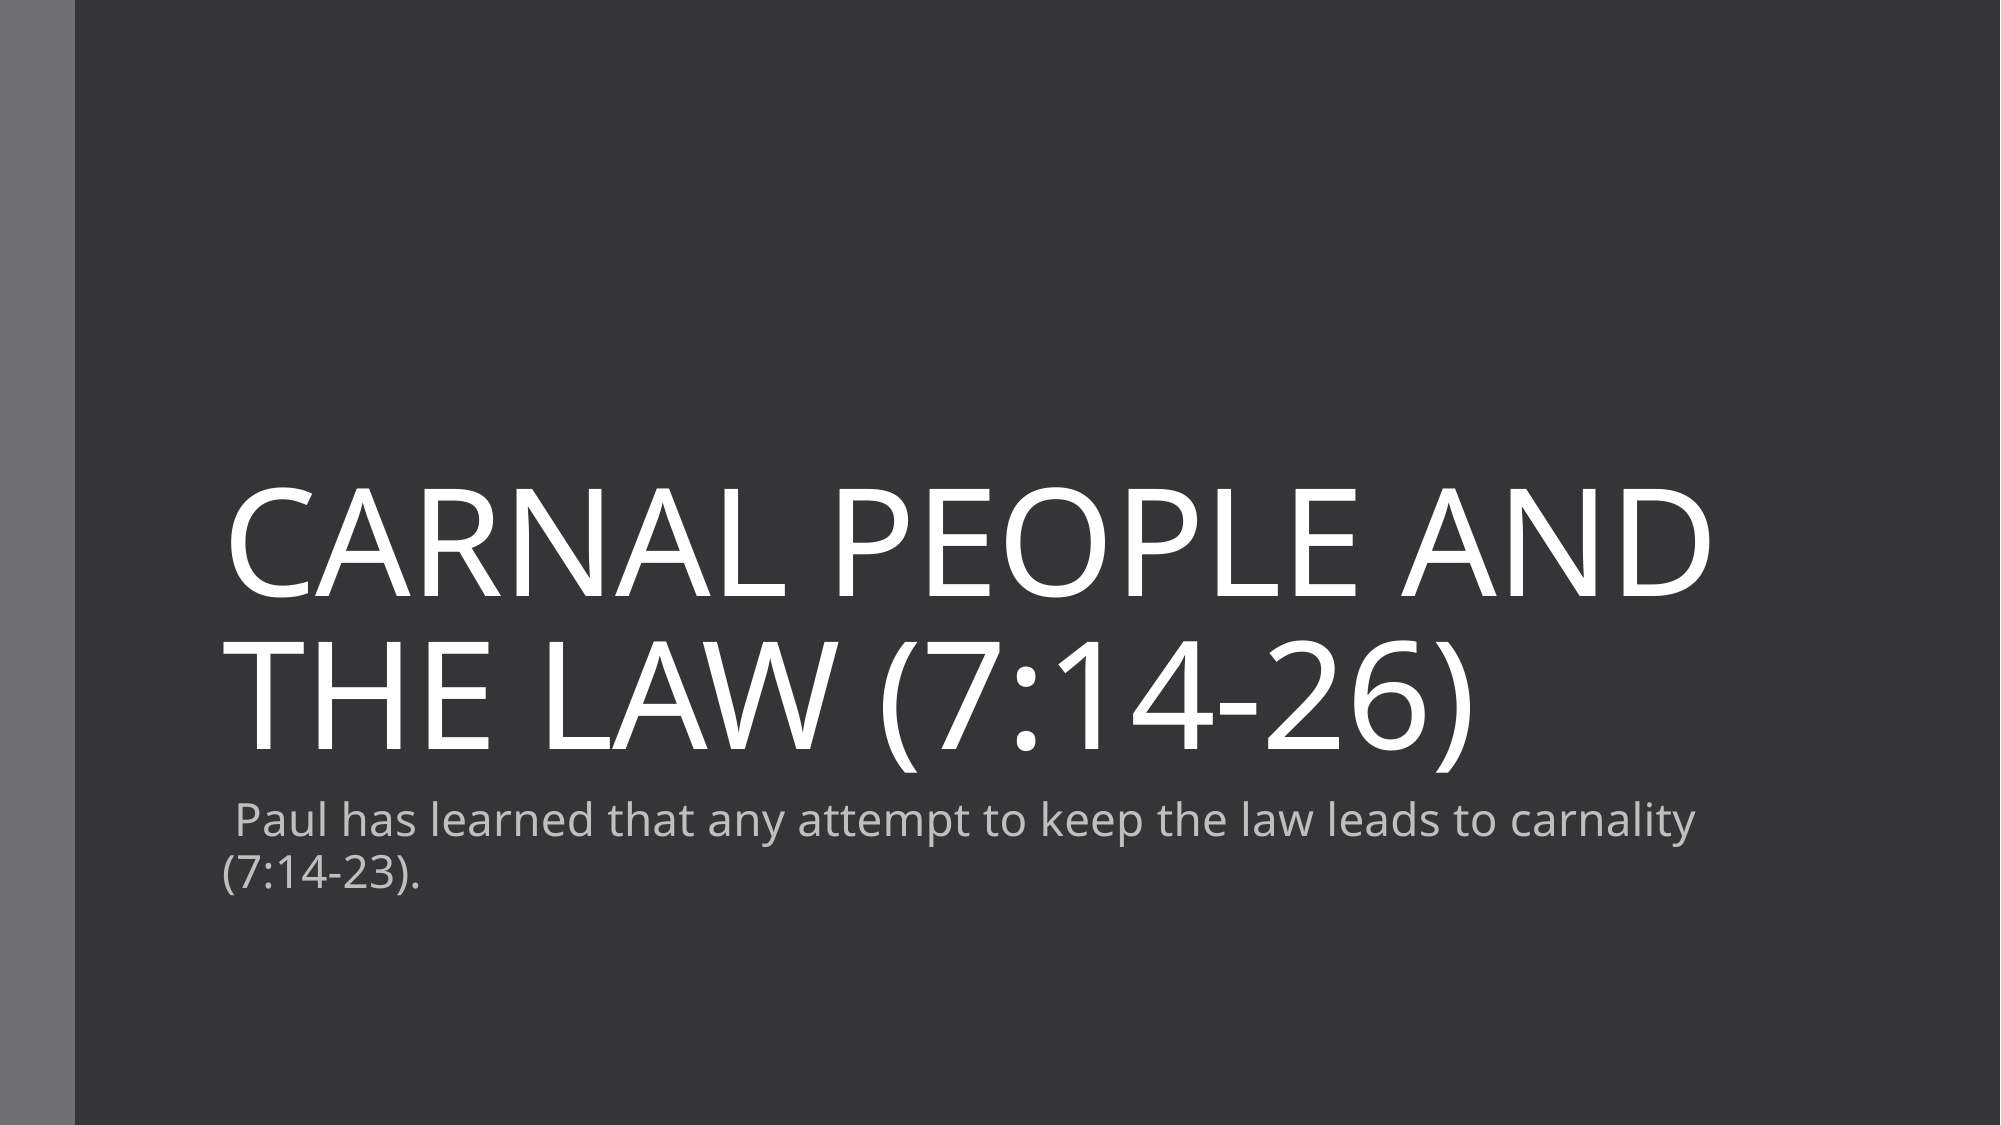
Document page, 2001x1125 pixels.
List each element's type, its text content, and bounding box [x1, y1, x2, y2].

title CARNAL PEOPLE AND THE LAW (7:14-26) [206, 124, 1752, 787]
subtitle Paul has learned that any attempt to keep the law leads to carnality (7:14-23). [206, 787, 1752, 1066]
